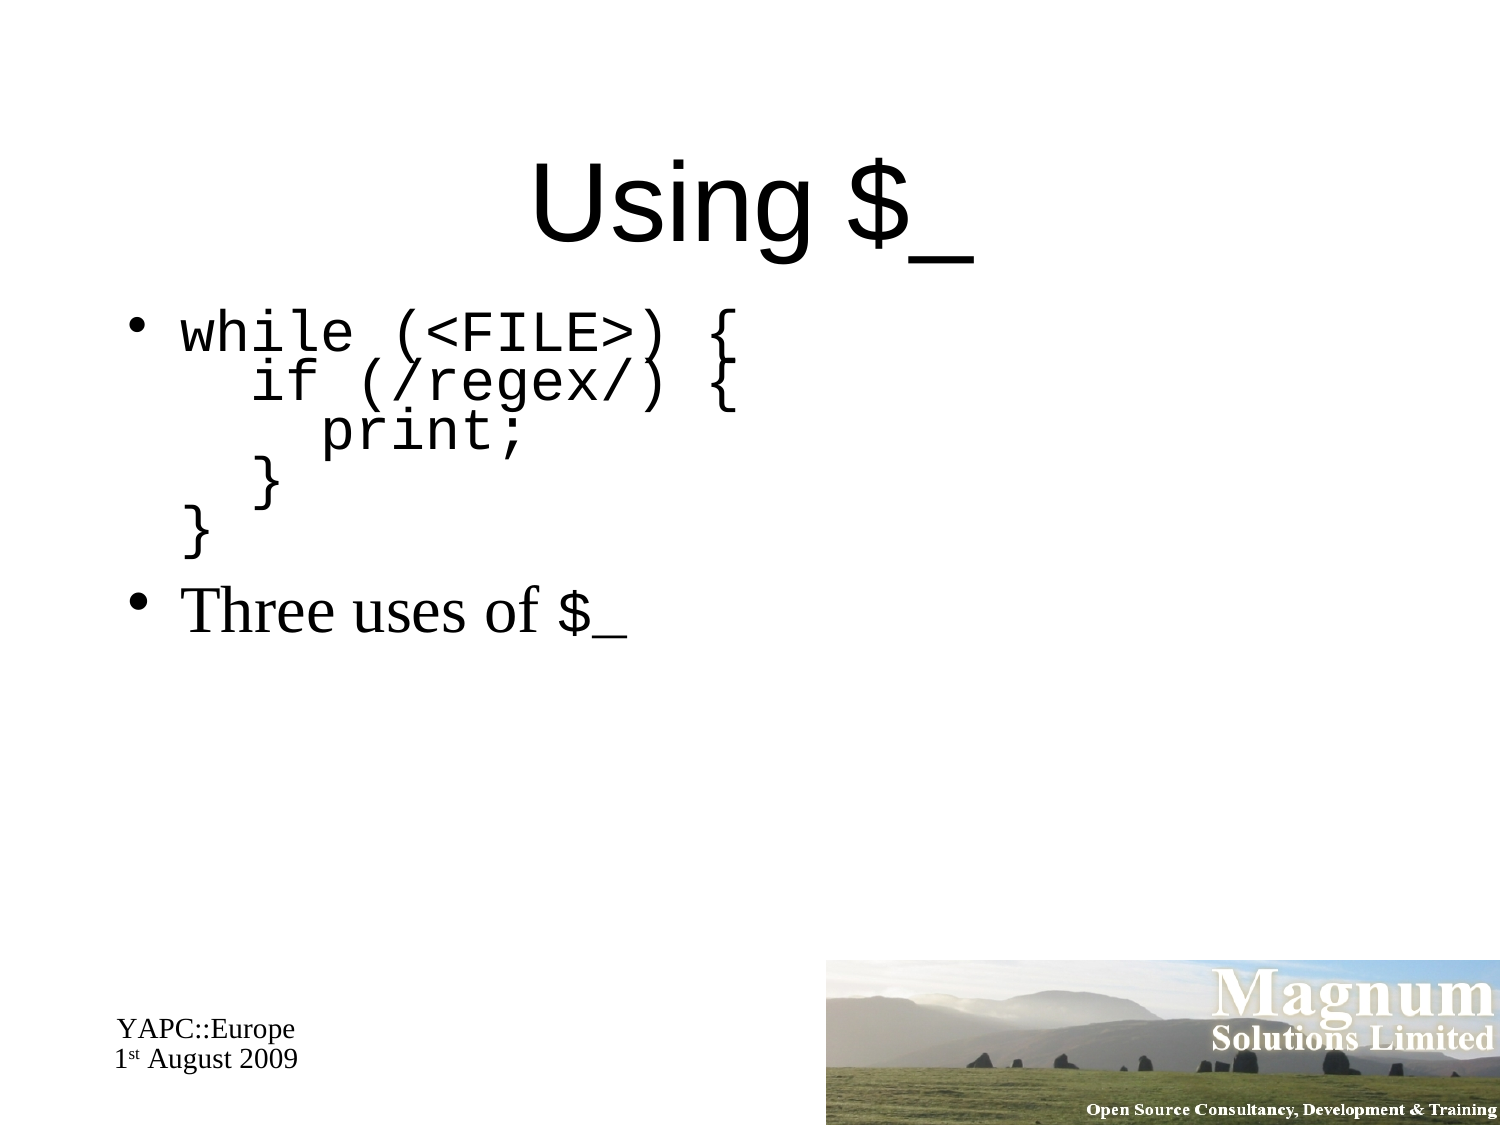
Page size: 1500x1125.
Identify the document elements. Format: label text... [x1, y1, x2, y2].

list while (<FILE>) { if (/regex/) { print; } } Three uses of $_ [110, 312, 1392, 661]
title Using $_ [110, 100, 1392, 274]
picture [826, 960, 1500, 1125]
